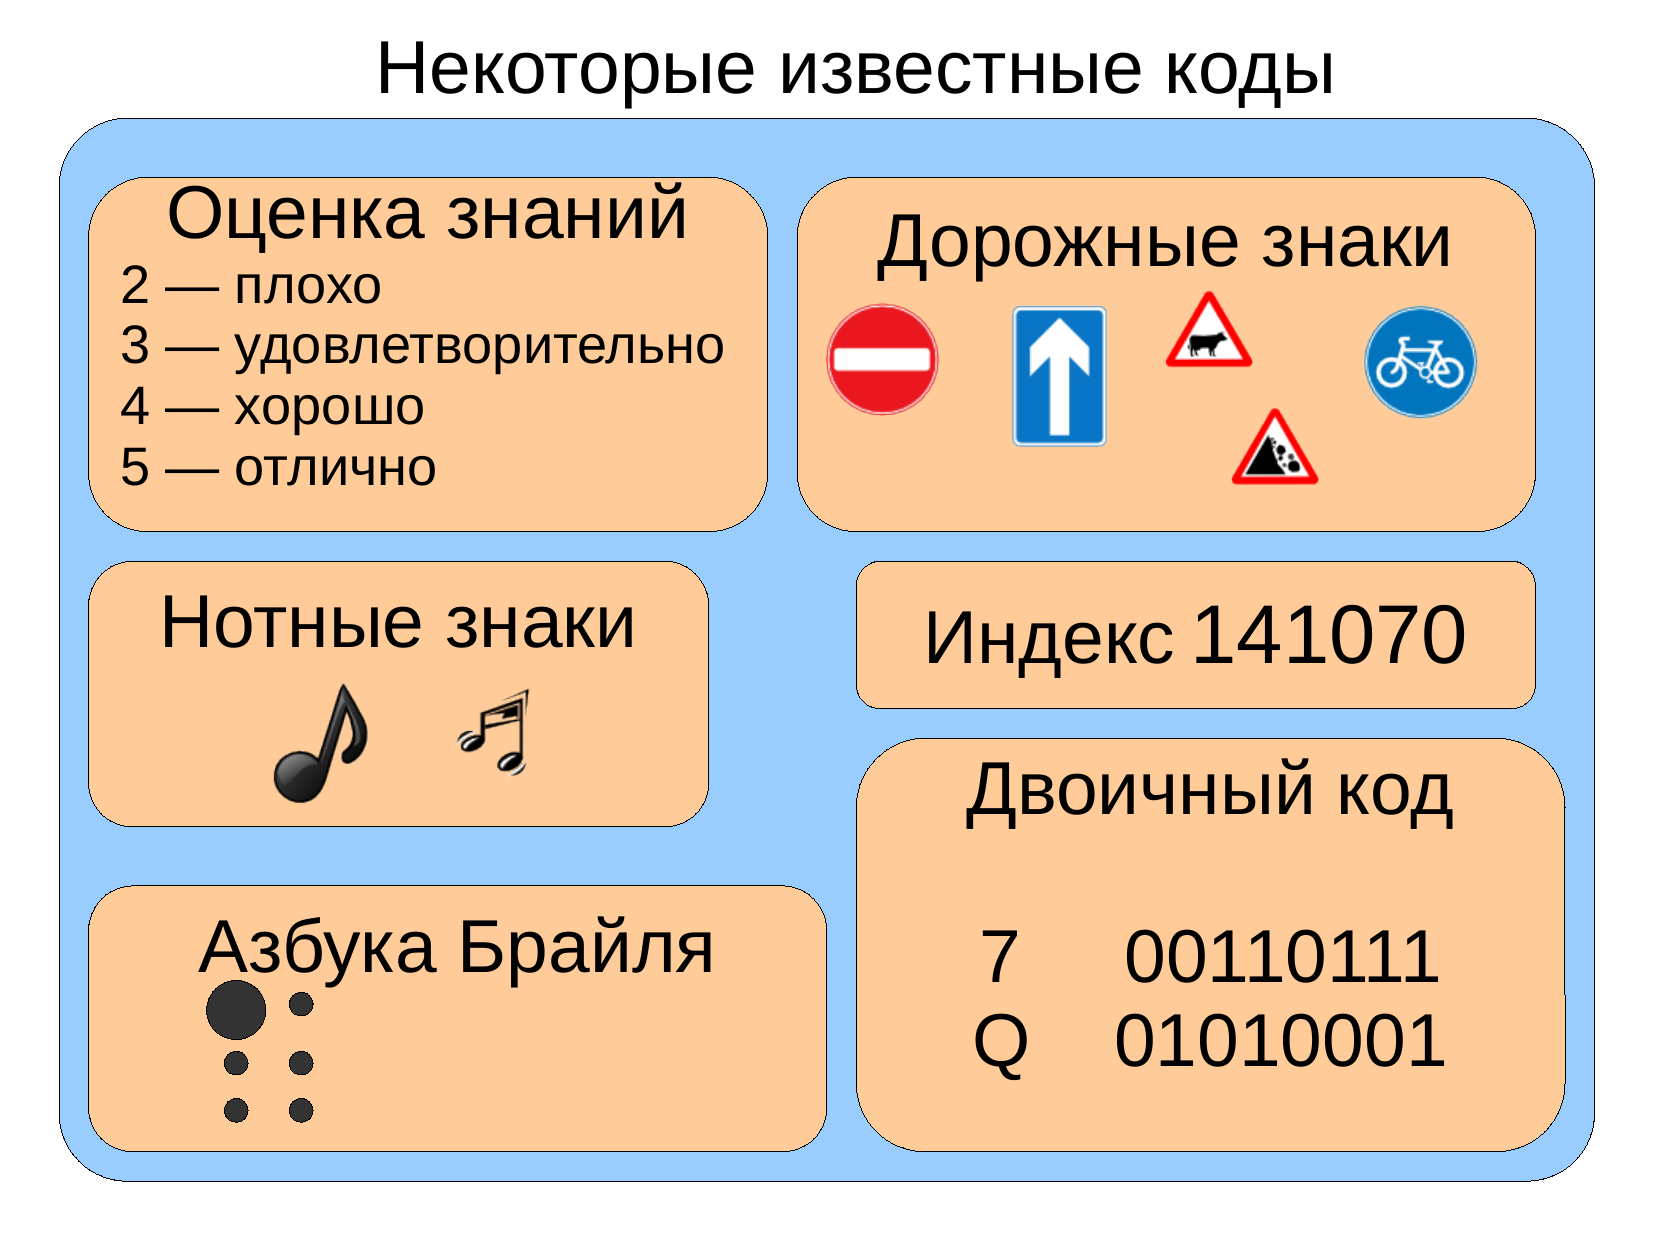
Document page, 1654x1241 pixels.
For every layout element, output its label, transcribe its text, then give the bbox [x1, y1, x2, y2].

picture [819, 295, 945, 472]
picture [997, 295, 1123, 472]
picture [442, 679, 568, 857]
text_box Азбука Брайля [88, 885, 827, 1152]
text_box Нотные знаки [88, 561, 709, 827]
text_box [59, 118, 1595, 1182]
text_box Некоторые известные коды [88, 17, 1625, 117]
text_box Индекс 141070 [856, 561, 1536, 709]
picture [1358, 295, 1484, 472]
text_box Оценка знаний 2 — плохо 3 — удовлетворительно 4 — хорошо 5 — отлично [88, 177, 768, 532]
picture [1144, 266, 1336, 561]
picture [258, 679, 384, 805]
text_box Двоичный код 7 00110111 Q 01010001 [856, 738, 1566, 1152]
text_box Дорожные знаки [797, 177, 1536, 532]
